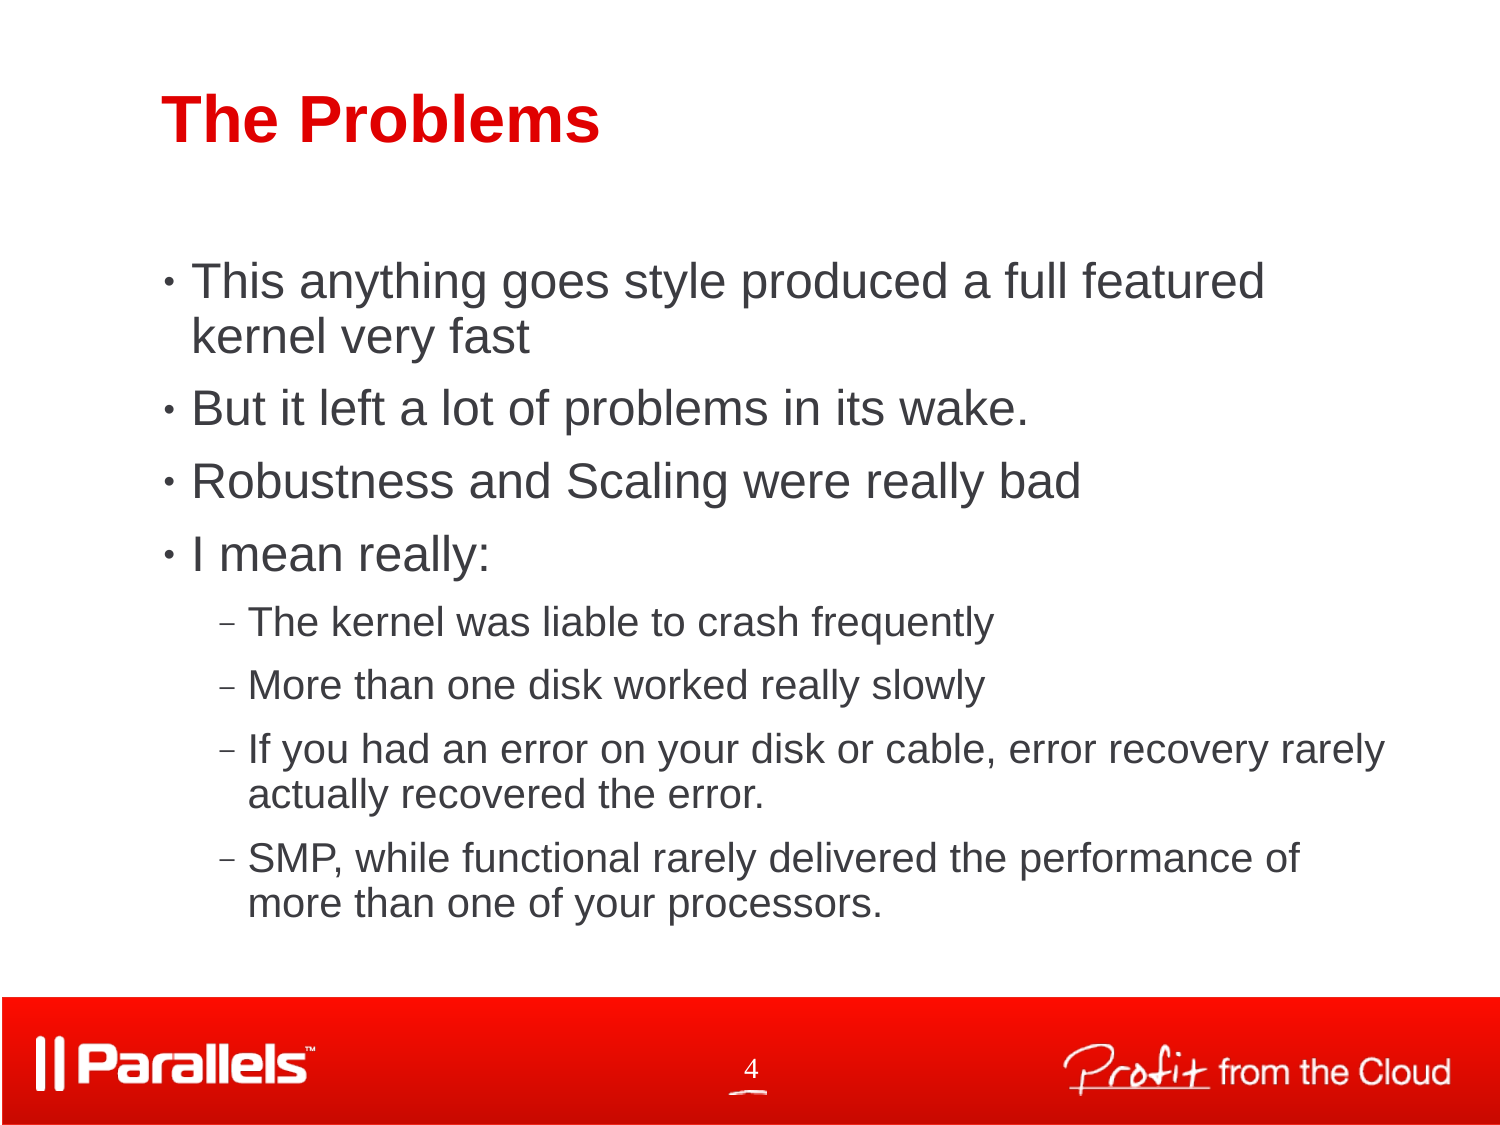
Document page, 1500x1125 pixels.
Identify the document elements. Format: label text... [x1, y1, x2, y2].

title The Problems [161, 41, 1383, 205]
picture [1049, 1033, 1465, 1096]
picture [36, 1034, 318, 1091]
list This anything goes style produced a full featured kernel very fast But it left a lot of problems in its wake. Robustness and Scaling were really bad I mean really: The kernel was liable to crash frequently More than one disk worked really slowly If you had an error on your disk or cable, error recovery rarely actually recovered the error. SMP, while functional rarely delivered the performance of more than one of your processors. [163, 254, 1404, 998]
picture [727, 1090, 767, 1095]
